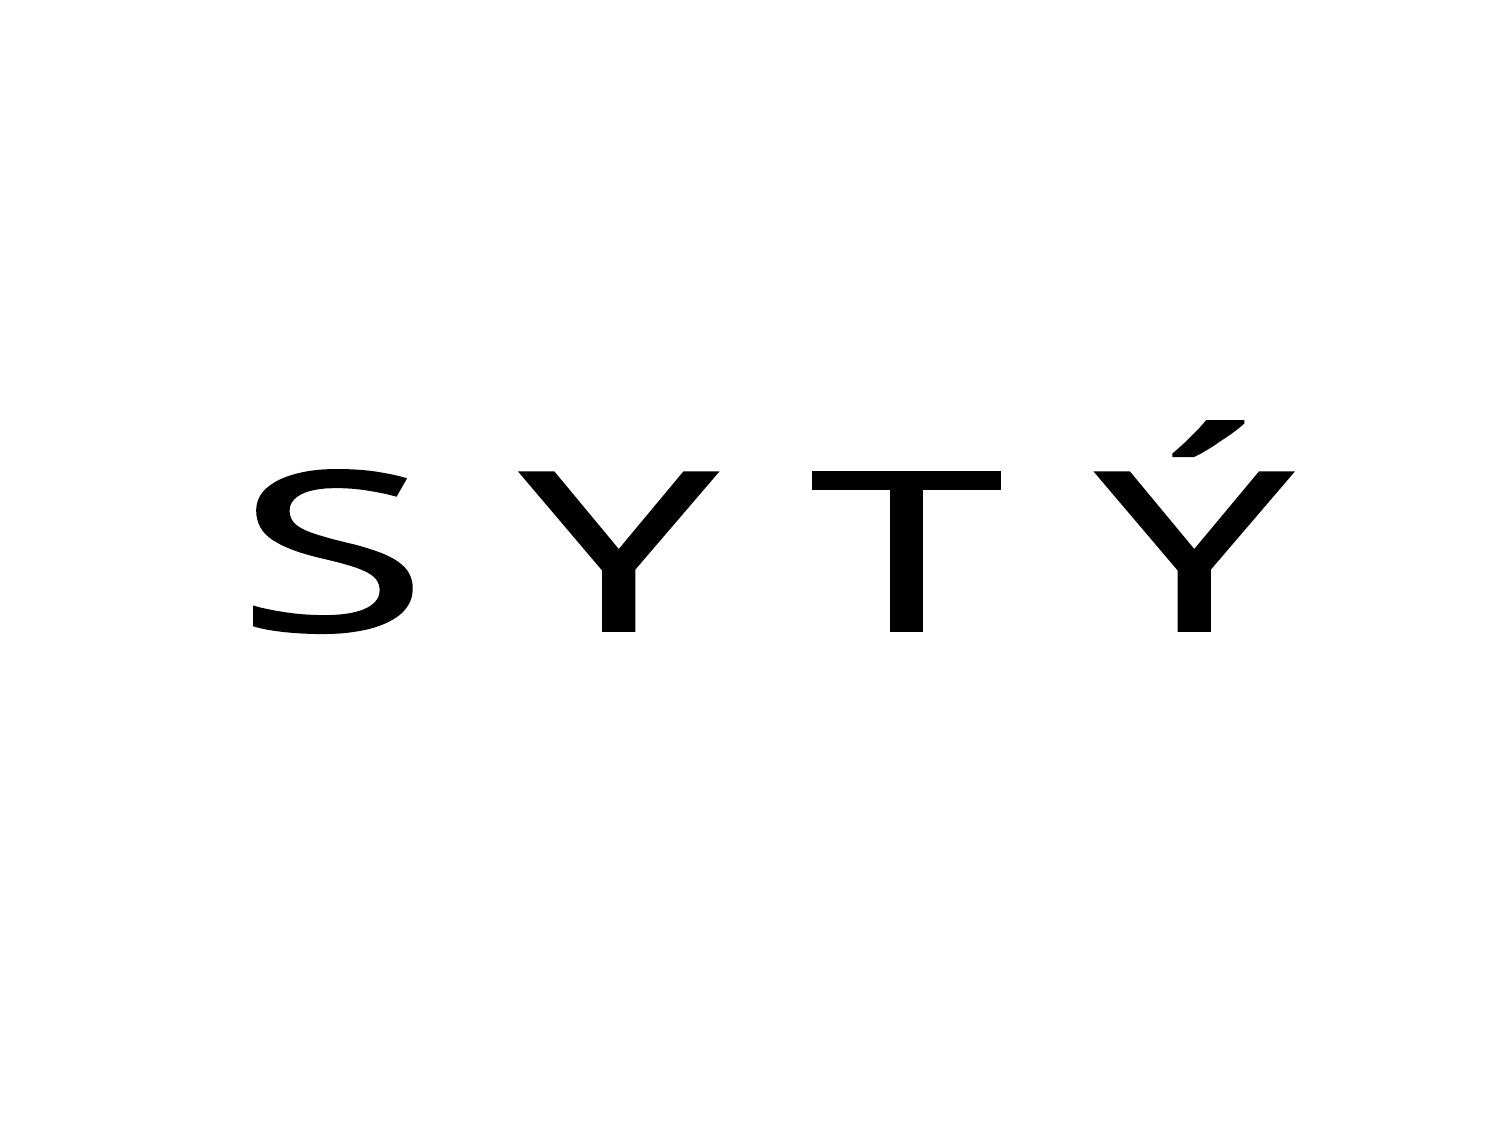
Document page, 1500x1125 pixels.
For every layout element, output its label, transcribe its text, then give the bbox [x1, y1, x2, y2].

text_box S Y T Ý [812, 472, 1001, 632]
text_box S Y T Ý [253, 469, 412, 634]
text_box S Y T Ý [1095, 472, 1294, 632]
text_box S Y T Ý [519, 472, 718, 632]
text_box S Y T Ý [1173, 420, 1244, 457]
